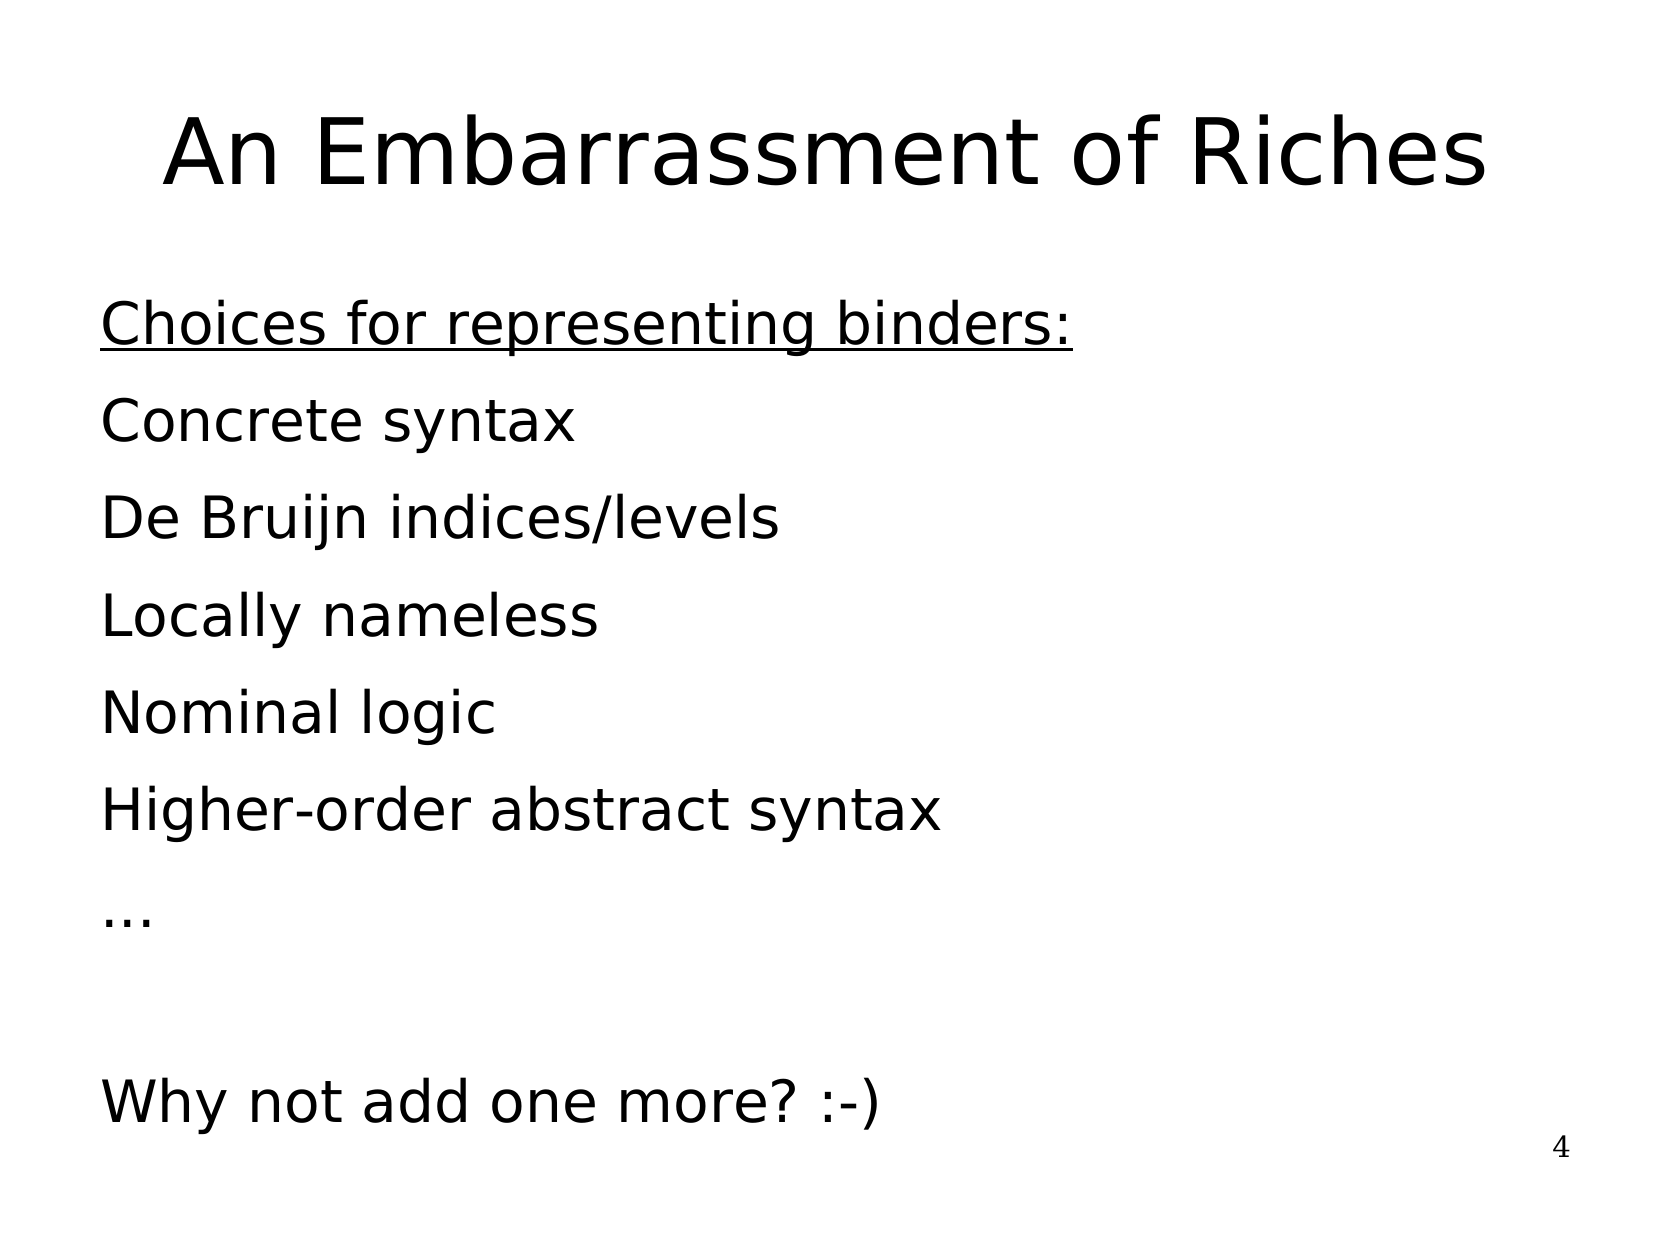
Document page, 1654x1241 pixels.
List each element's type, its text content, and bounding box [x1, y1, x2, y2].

title An Embarrassment of Riches [82, 49, 1571, 257]
list Choices for representing binders: Concrete syntax De Bruijn indices/levels Locally nameless Nominal logic Higher-order abstract syntax ... Why not add one more? :-) [82, 290, 1571, 1137]
